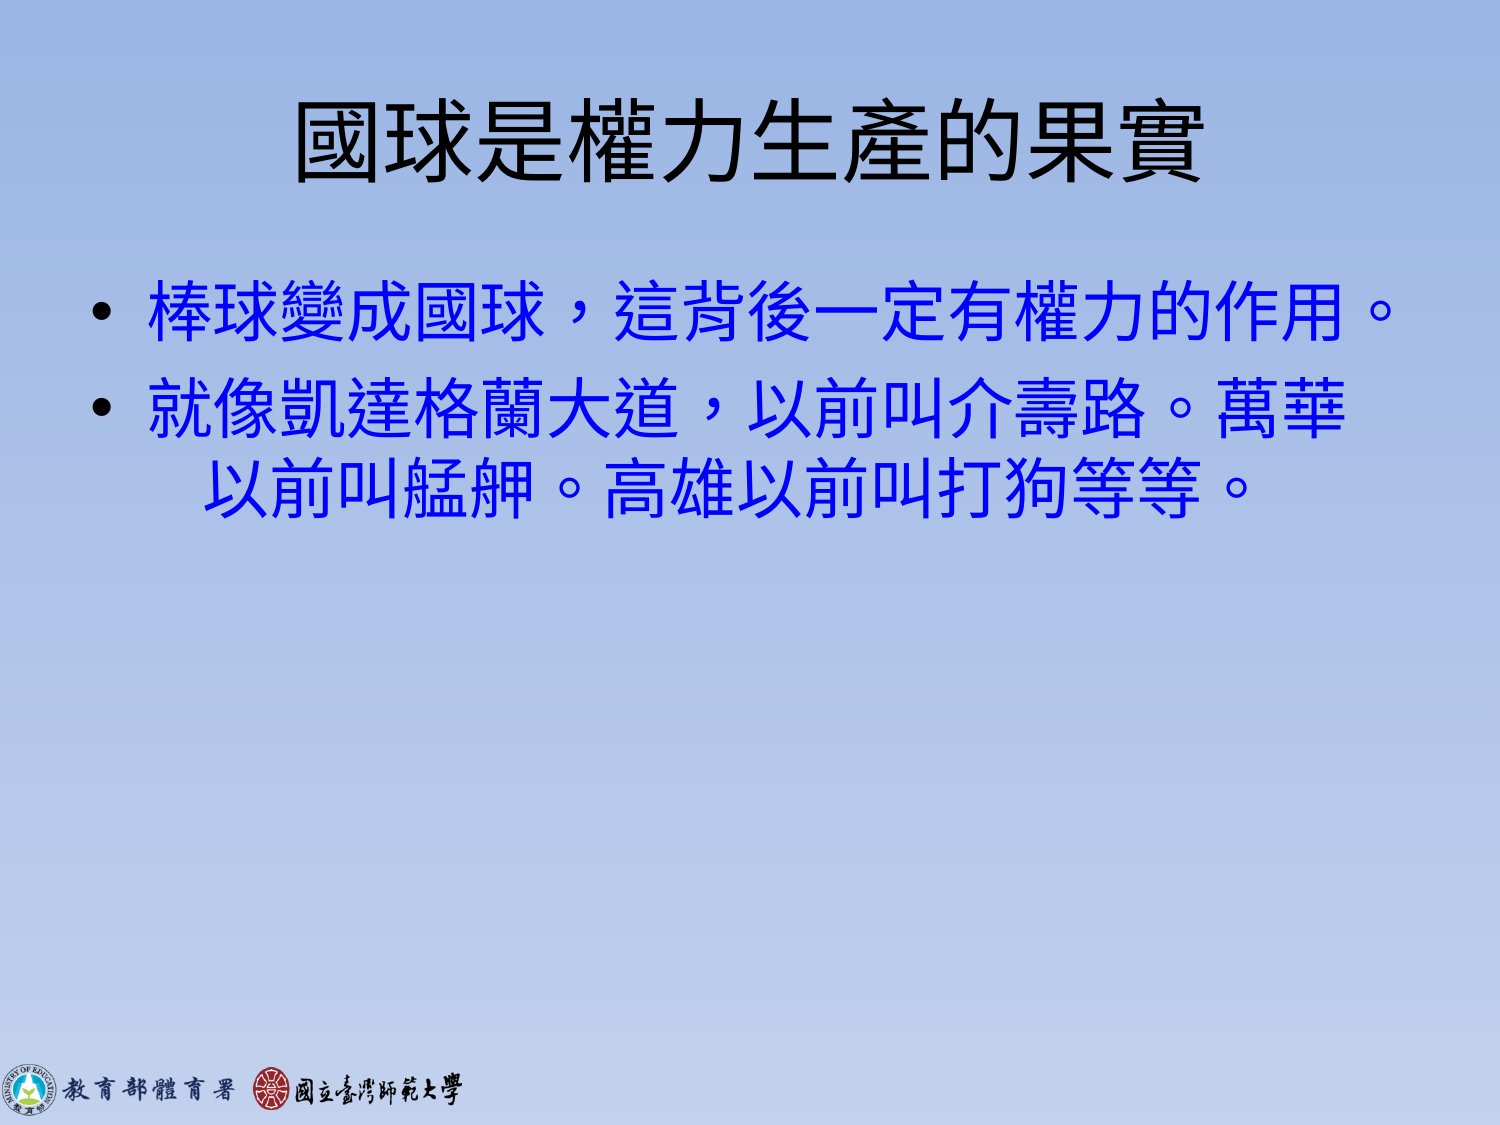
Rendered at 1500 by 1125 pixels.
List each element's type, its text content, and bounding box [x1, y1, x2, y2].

list 棒球變成國球，這背後一定有權力的作用。 就像凱達格蘭大道，以前叫介壽路。萬華以前叫艋舺。高雄以前叫打狗等等。 [75, 262, 1426, 1005]
title 國球是權力生產的果實 [75, 45, 1426, 233]
